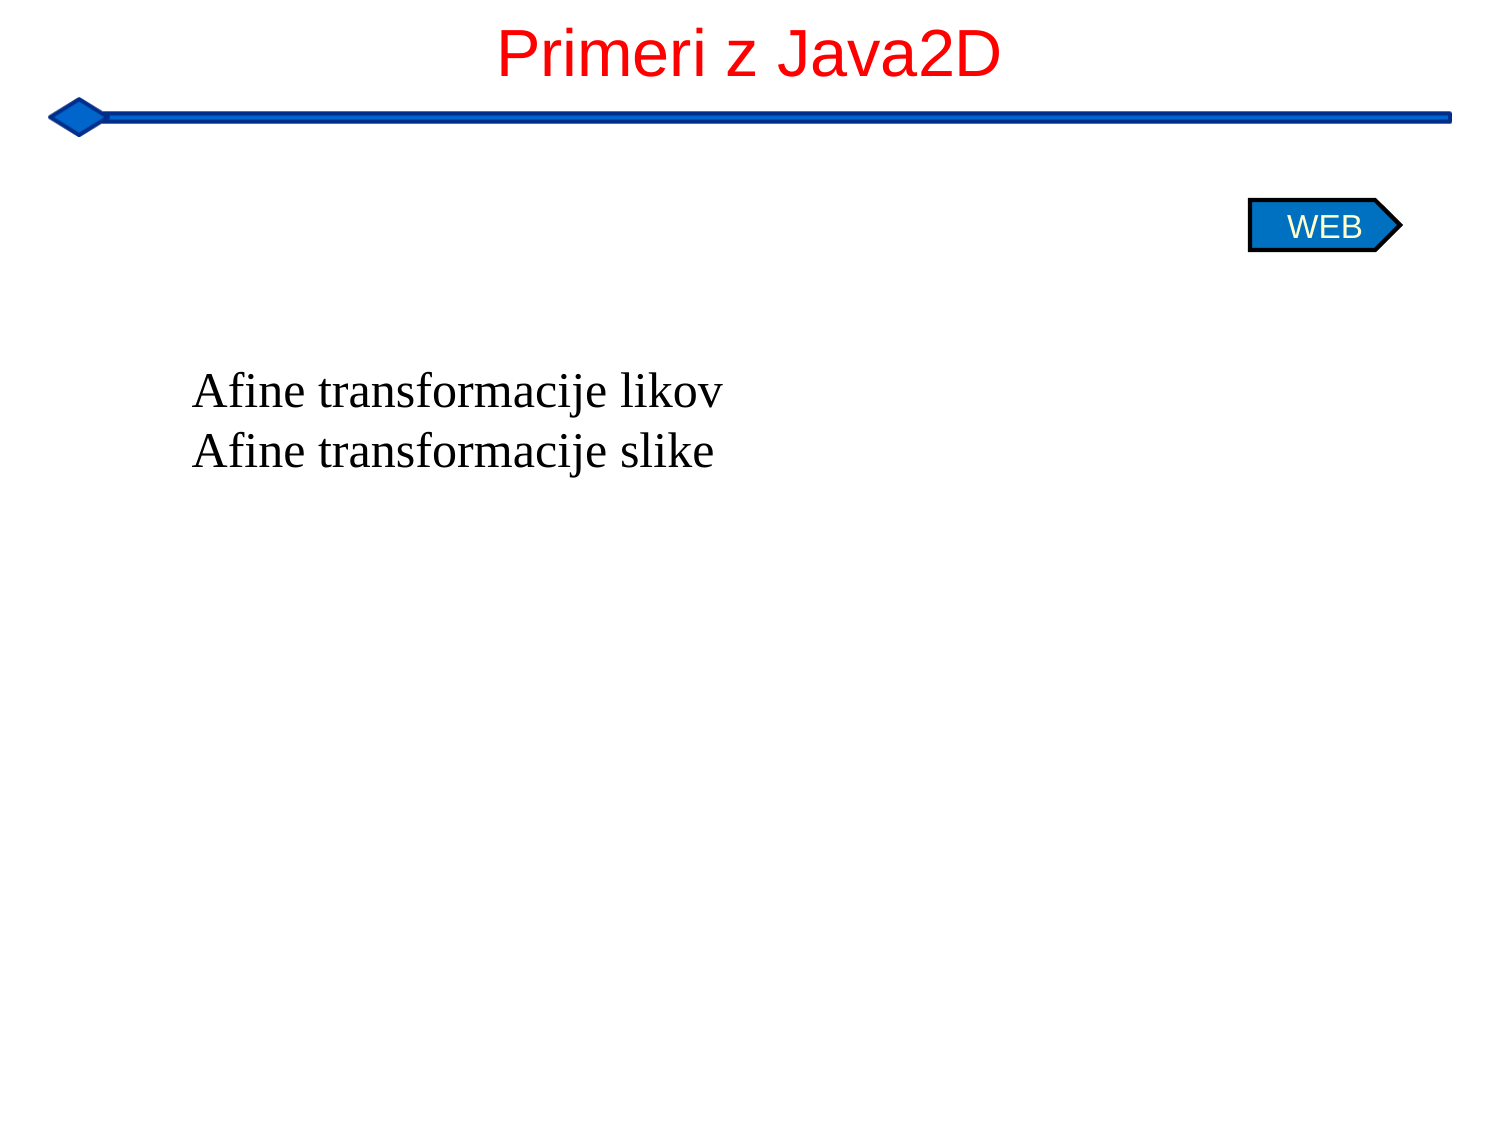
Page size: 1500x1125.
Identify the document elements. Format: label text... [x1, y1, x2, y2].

picture [48, 100, 1452, 137]
text_box WEB [1250, 200, 1401, 251]
text_box Afine transformacije likov Afine transformacije slike [176, 349, 739, 486]
title Primeri z Java2D [12, 0, 1488, 100]
